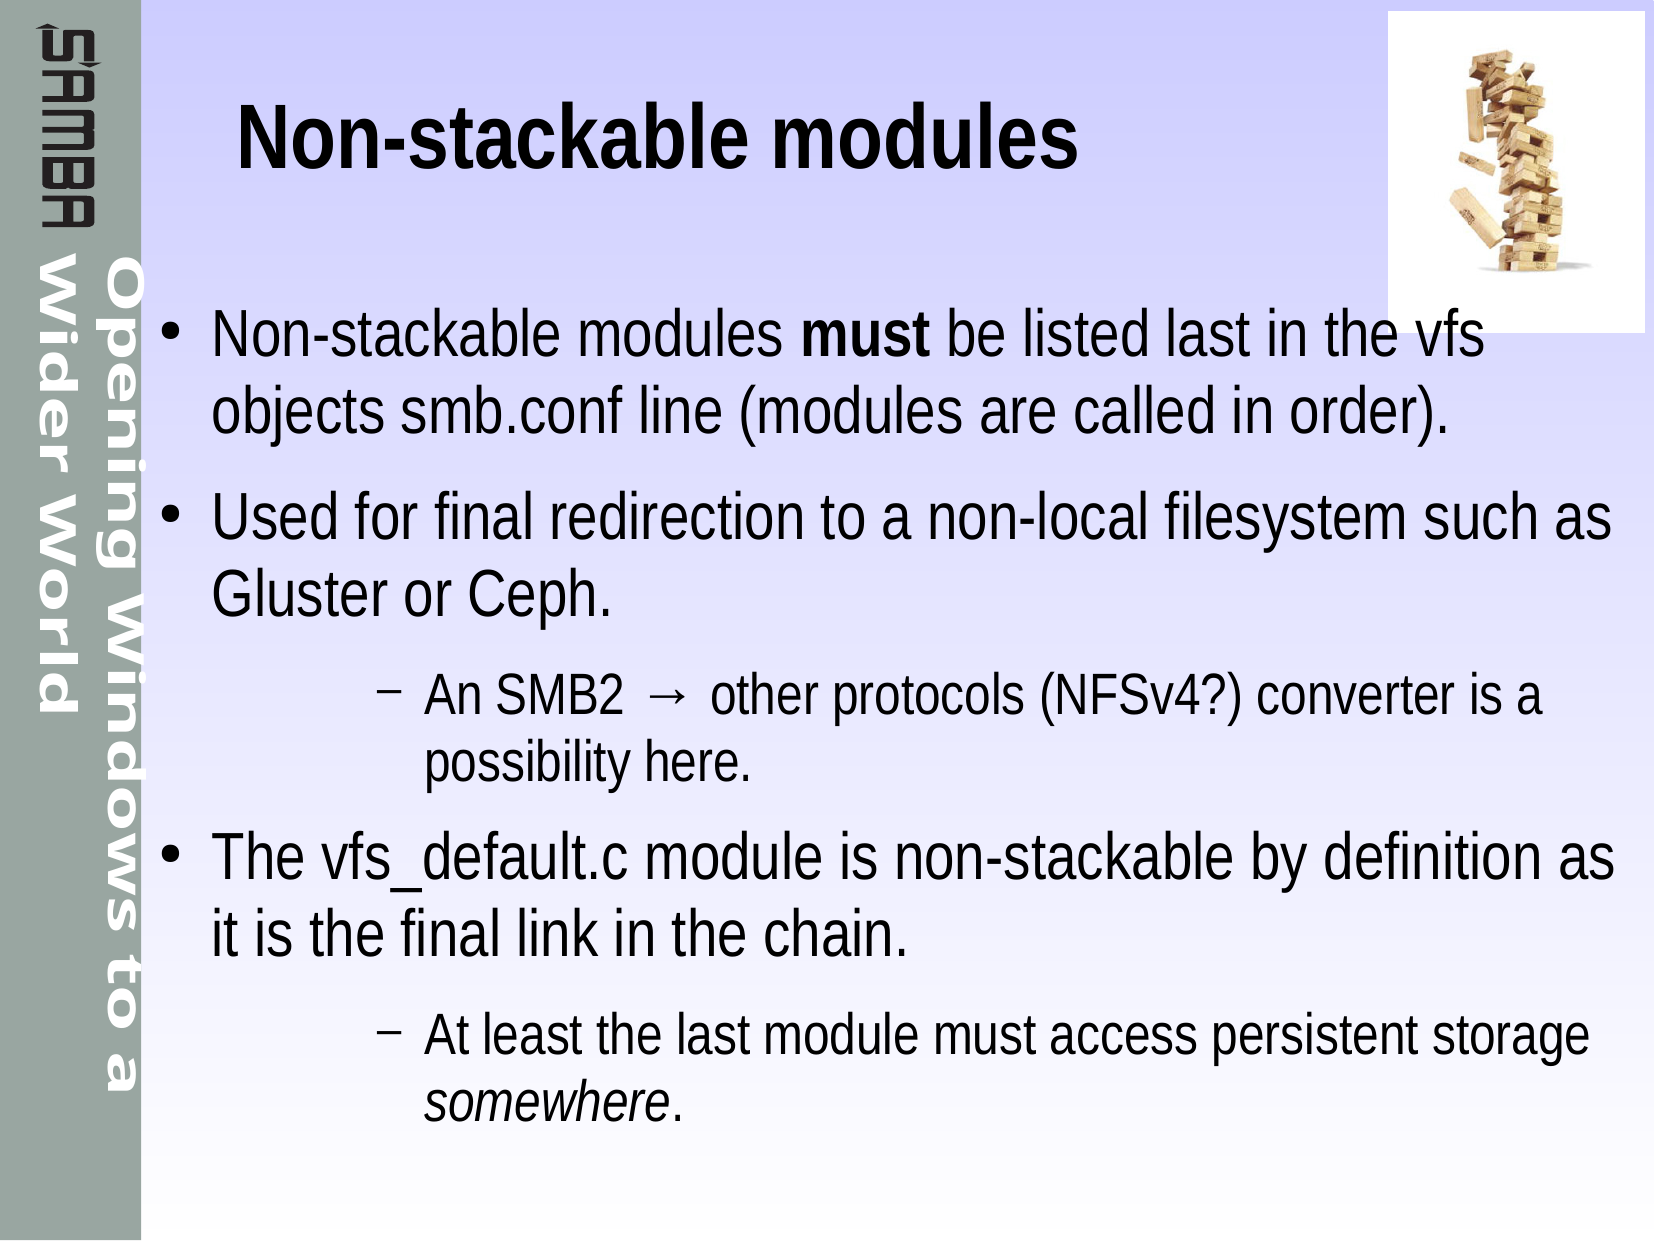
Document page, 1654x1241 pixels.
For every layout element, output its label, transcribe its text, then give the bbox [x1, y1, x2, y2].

title Non-stackable modules [188, 52, 1130, 219]
picture [1388, 11, 1645, 334]
list Non-stackable modules must be listed last in the vfs objects smb.conf line (modules are called in order). Used for final redirection to a non-local filesystem such as Gluster or Ceph. An SMB2 → other protocols (NFSv4?) converter is a possibility here. The vfs_default.c module is non-stackable by definition as it is the final link in the chain. At least the last module must access persistent storage somewhere. [140, 294, 1632, 1203]
